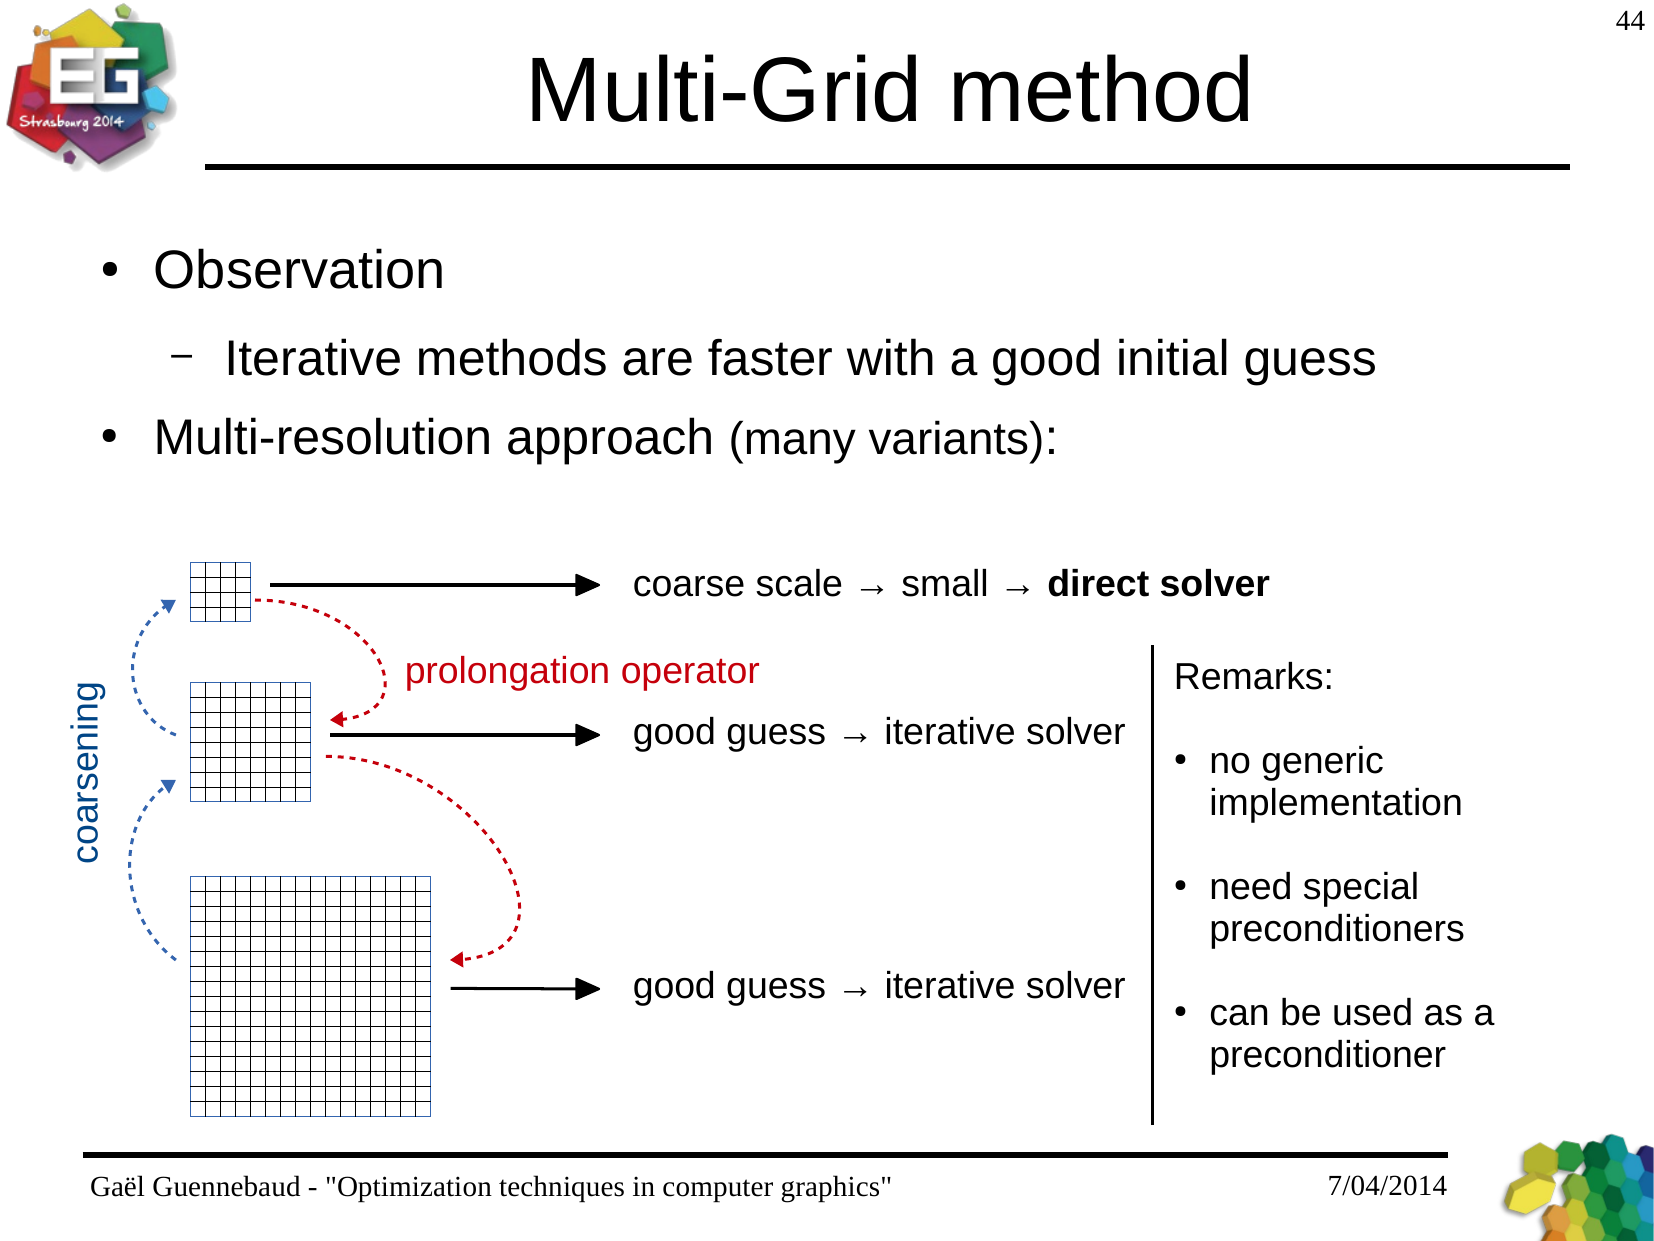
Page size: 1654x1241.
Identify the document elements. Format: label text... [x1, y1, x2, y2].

title Multi-Grid method [210, 31, 1571, 148]
text_box good guess → iterative solver [618, 957, 1151, 1014]
picture [1499, 1128, 1654, 1241]
text_box good guess → iterative solver [618, 703, 1142, 760]
list Observation Iterative methods are faster with a good initial guess Multi-resolution approach (many variants): [82, 240, 1571, 1126]
text_box prolongation operator [390, 642, 777, 700]
text_box Remarks: no generic implementation need special preconditioners can be used as a preconditioner [1159, 648, 1571, 1083]
text_box coarse scale → small → direct solver [618, 555, 1286, 613]
text_box coarsening [56, 665, 114, 880]
picture [0, 0, 180, 180]
